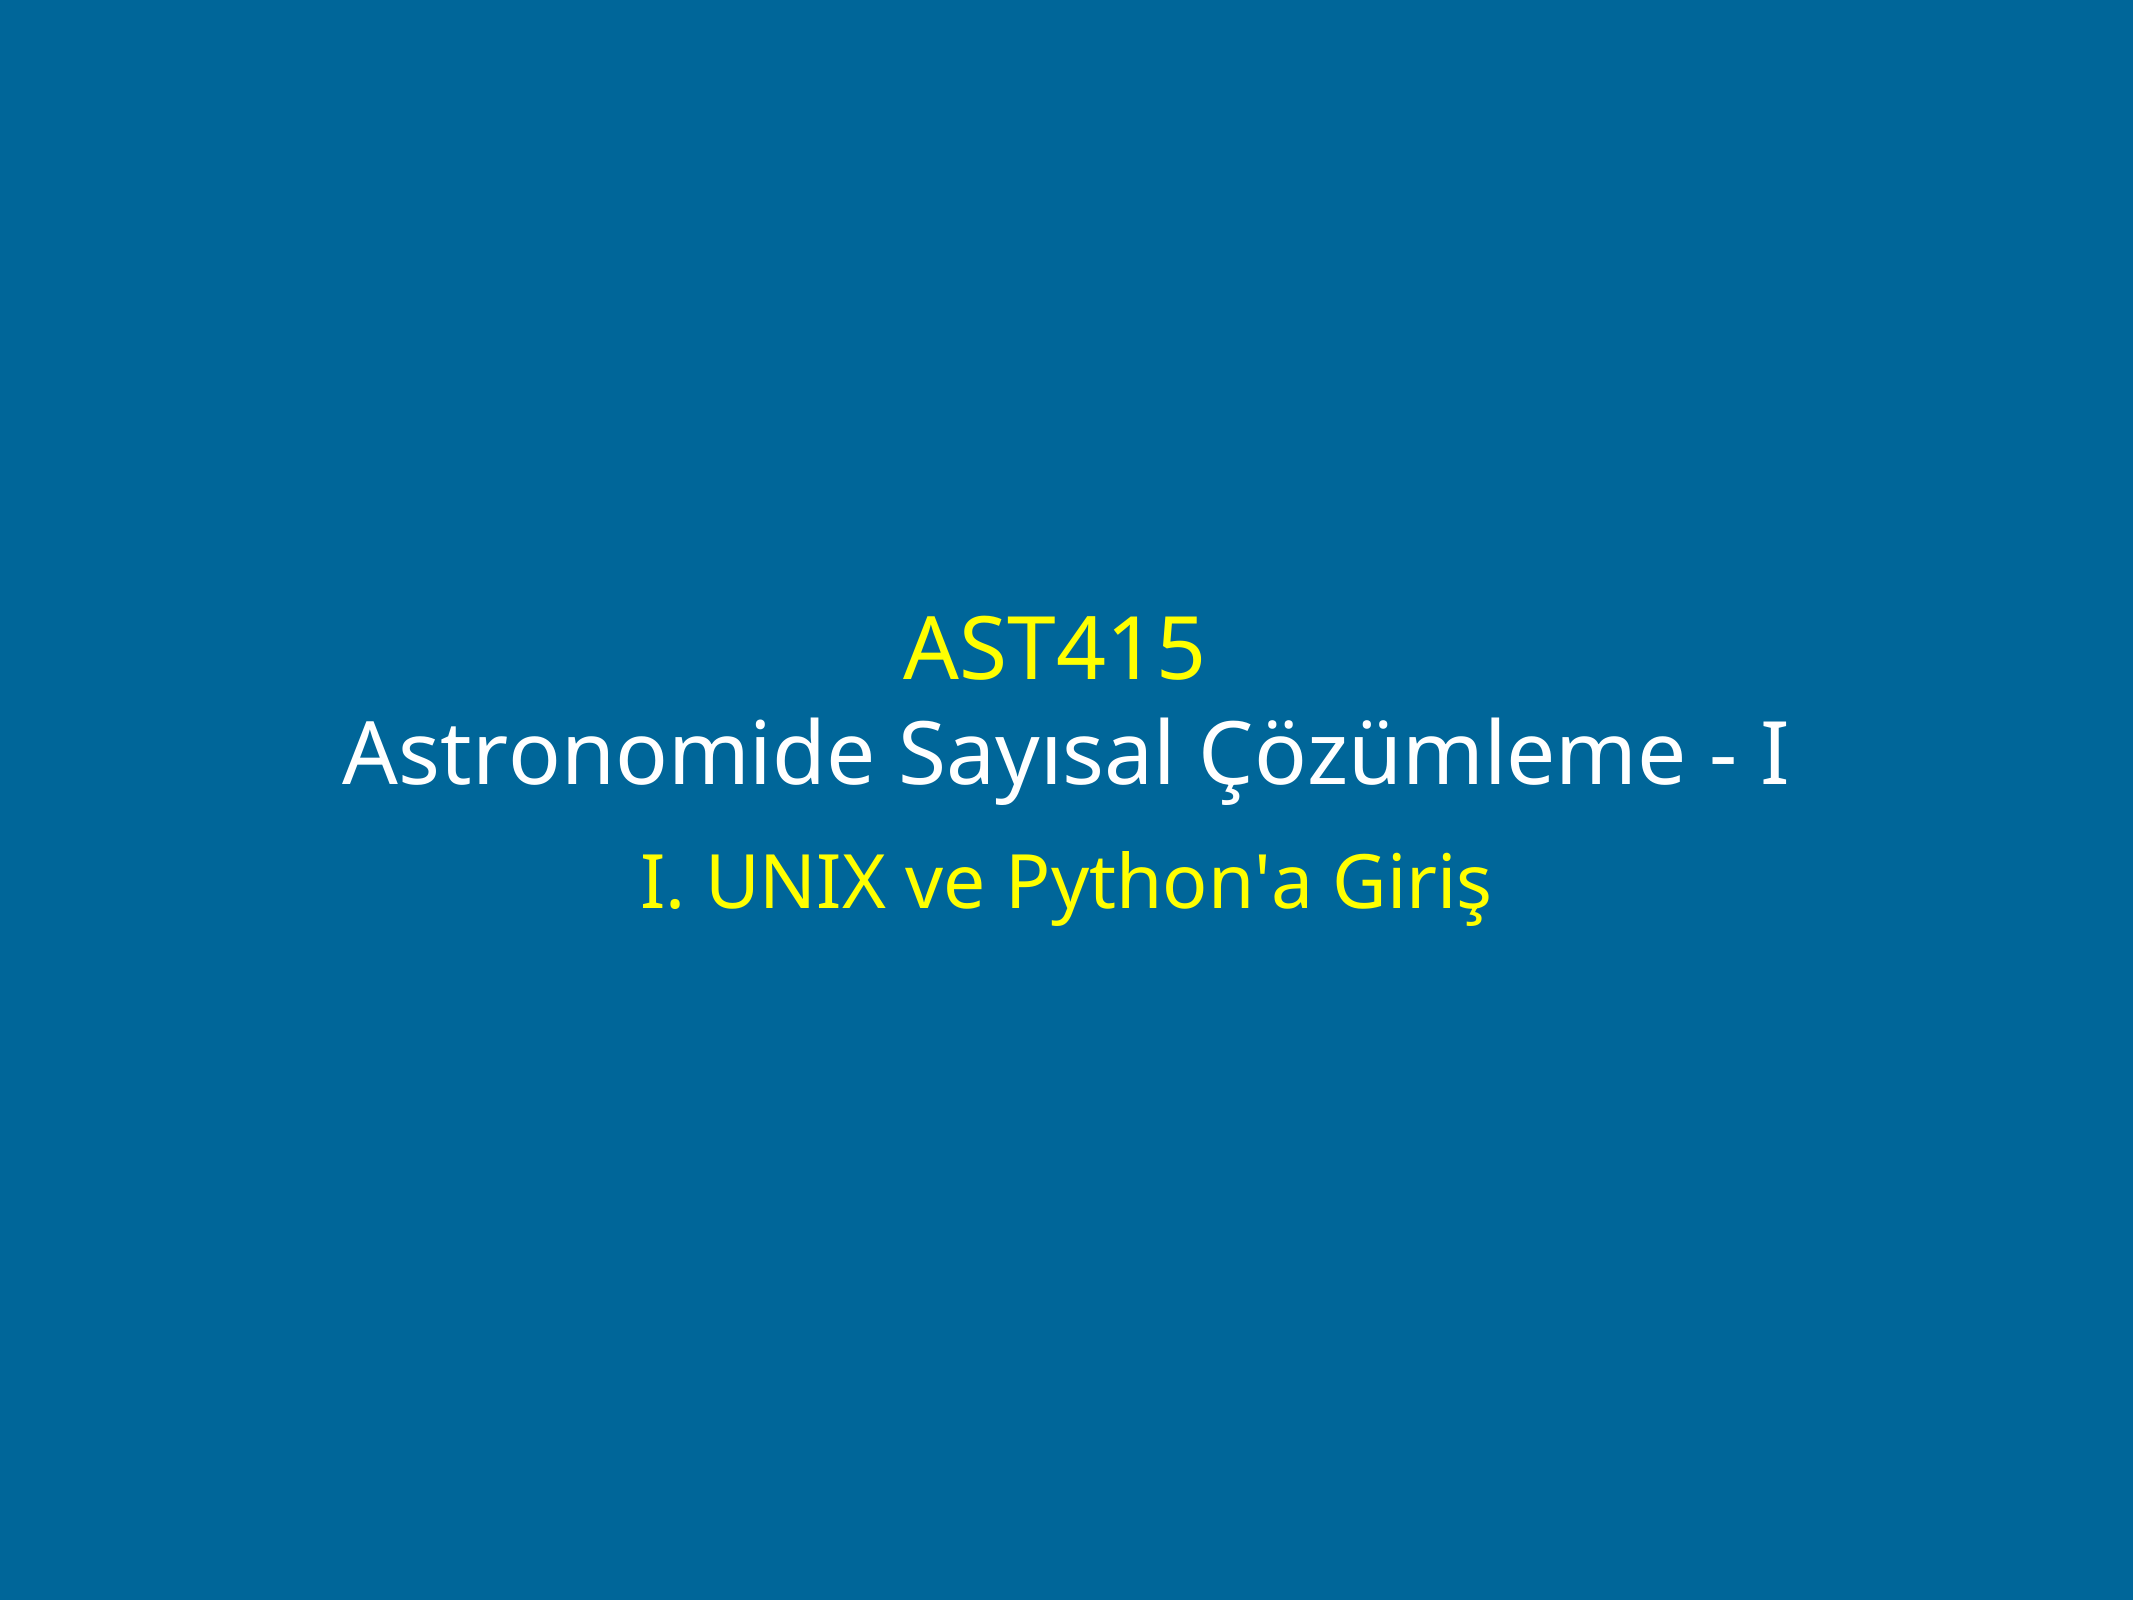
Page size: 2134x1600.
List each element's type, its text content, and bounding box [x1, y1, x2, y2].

list I. UNIX ve Python'a Giriş [208, 825, 1925, 1011]
title AST415 Astronomide Sayısal Çözümleme - I [208, 268, 1925, 811]
